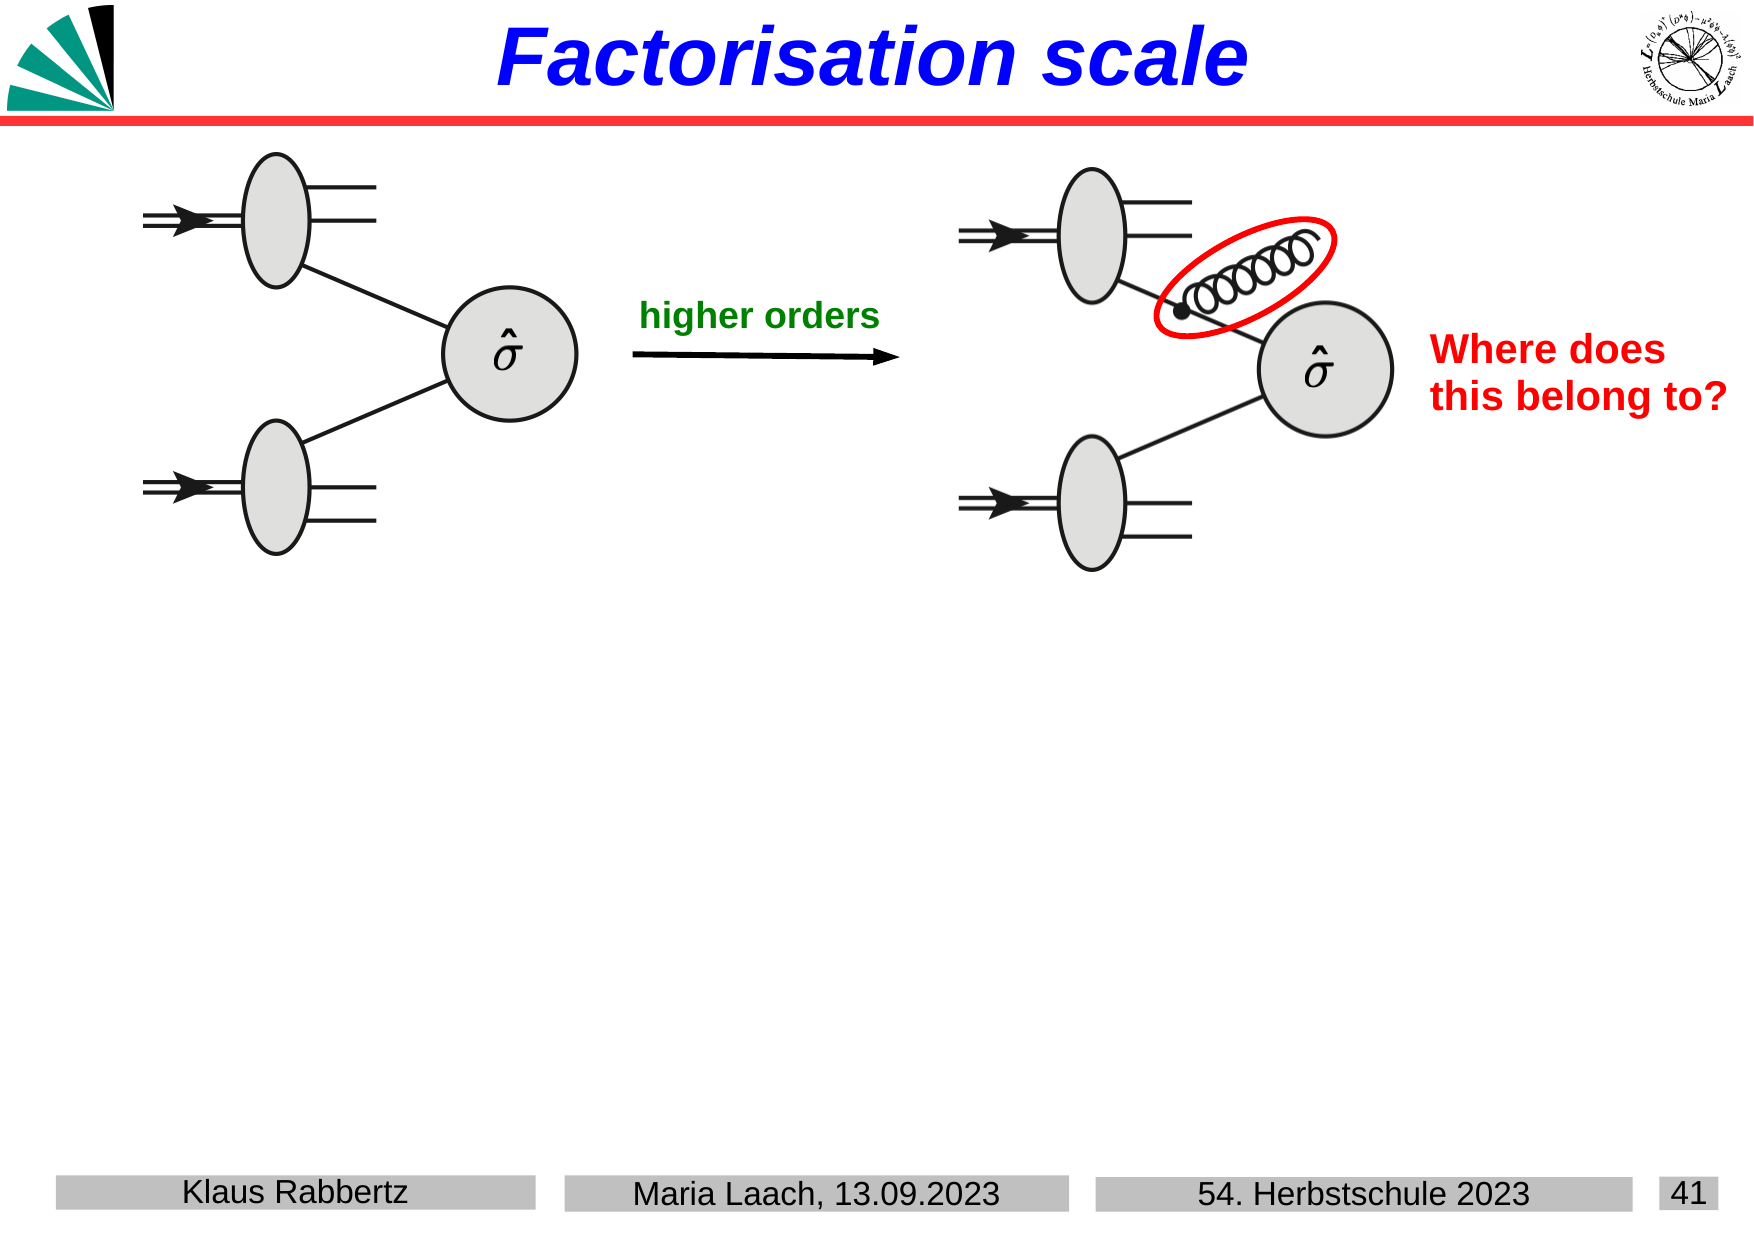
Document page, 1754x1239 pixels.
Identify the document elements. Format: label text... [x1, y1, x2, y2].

picture [1641, 11, 1741, 106]
text_box Where does this belong to? [1417, 320, 1741, 426]
picture [7, 5, 114, 112]
picture [143, 147, 591, 563]
text_box higher orders [627, 288, 893, 343]
title Factorisation scale [129, 0, 1617, 114]
picture [880, 162, 1407, 579]
